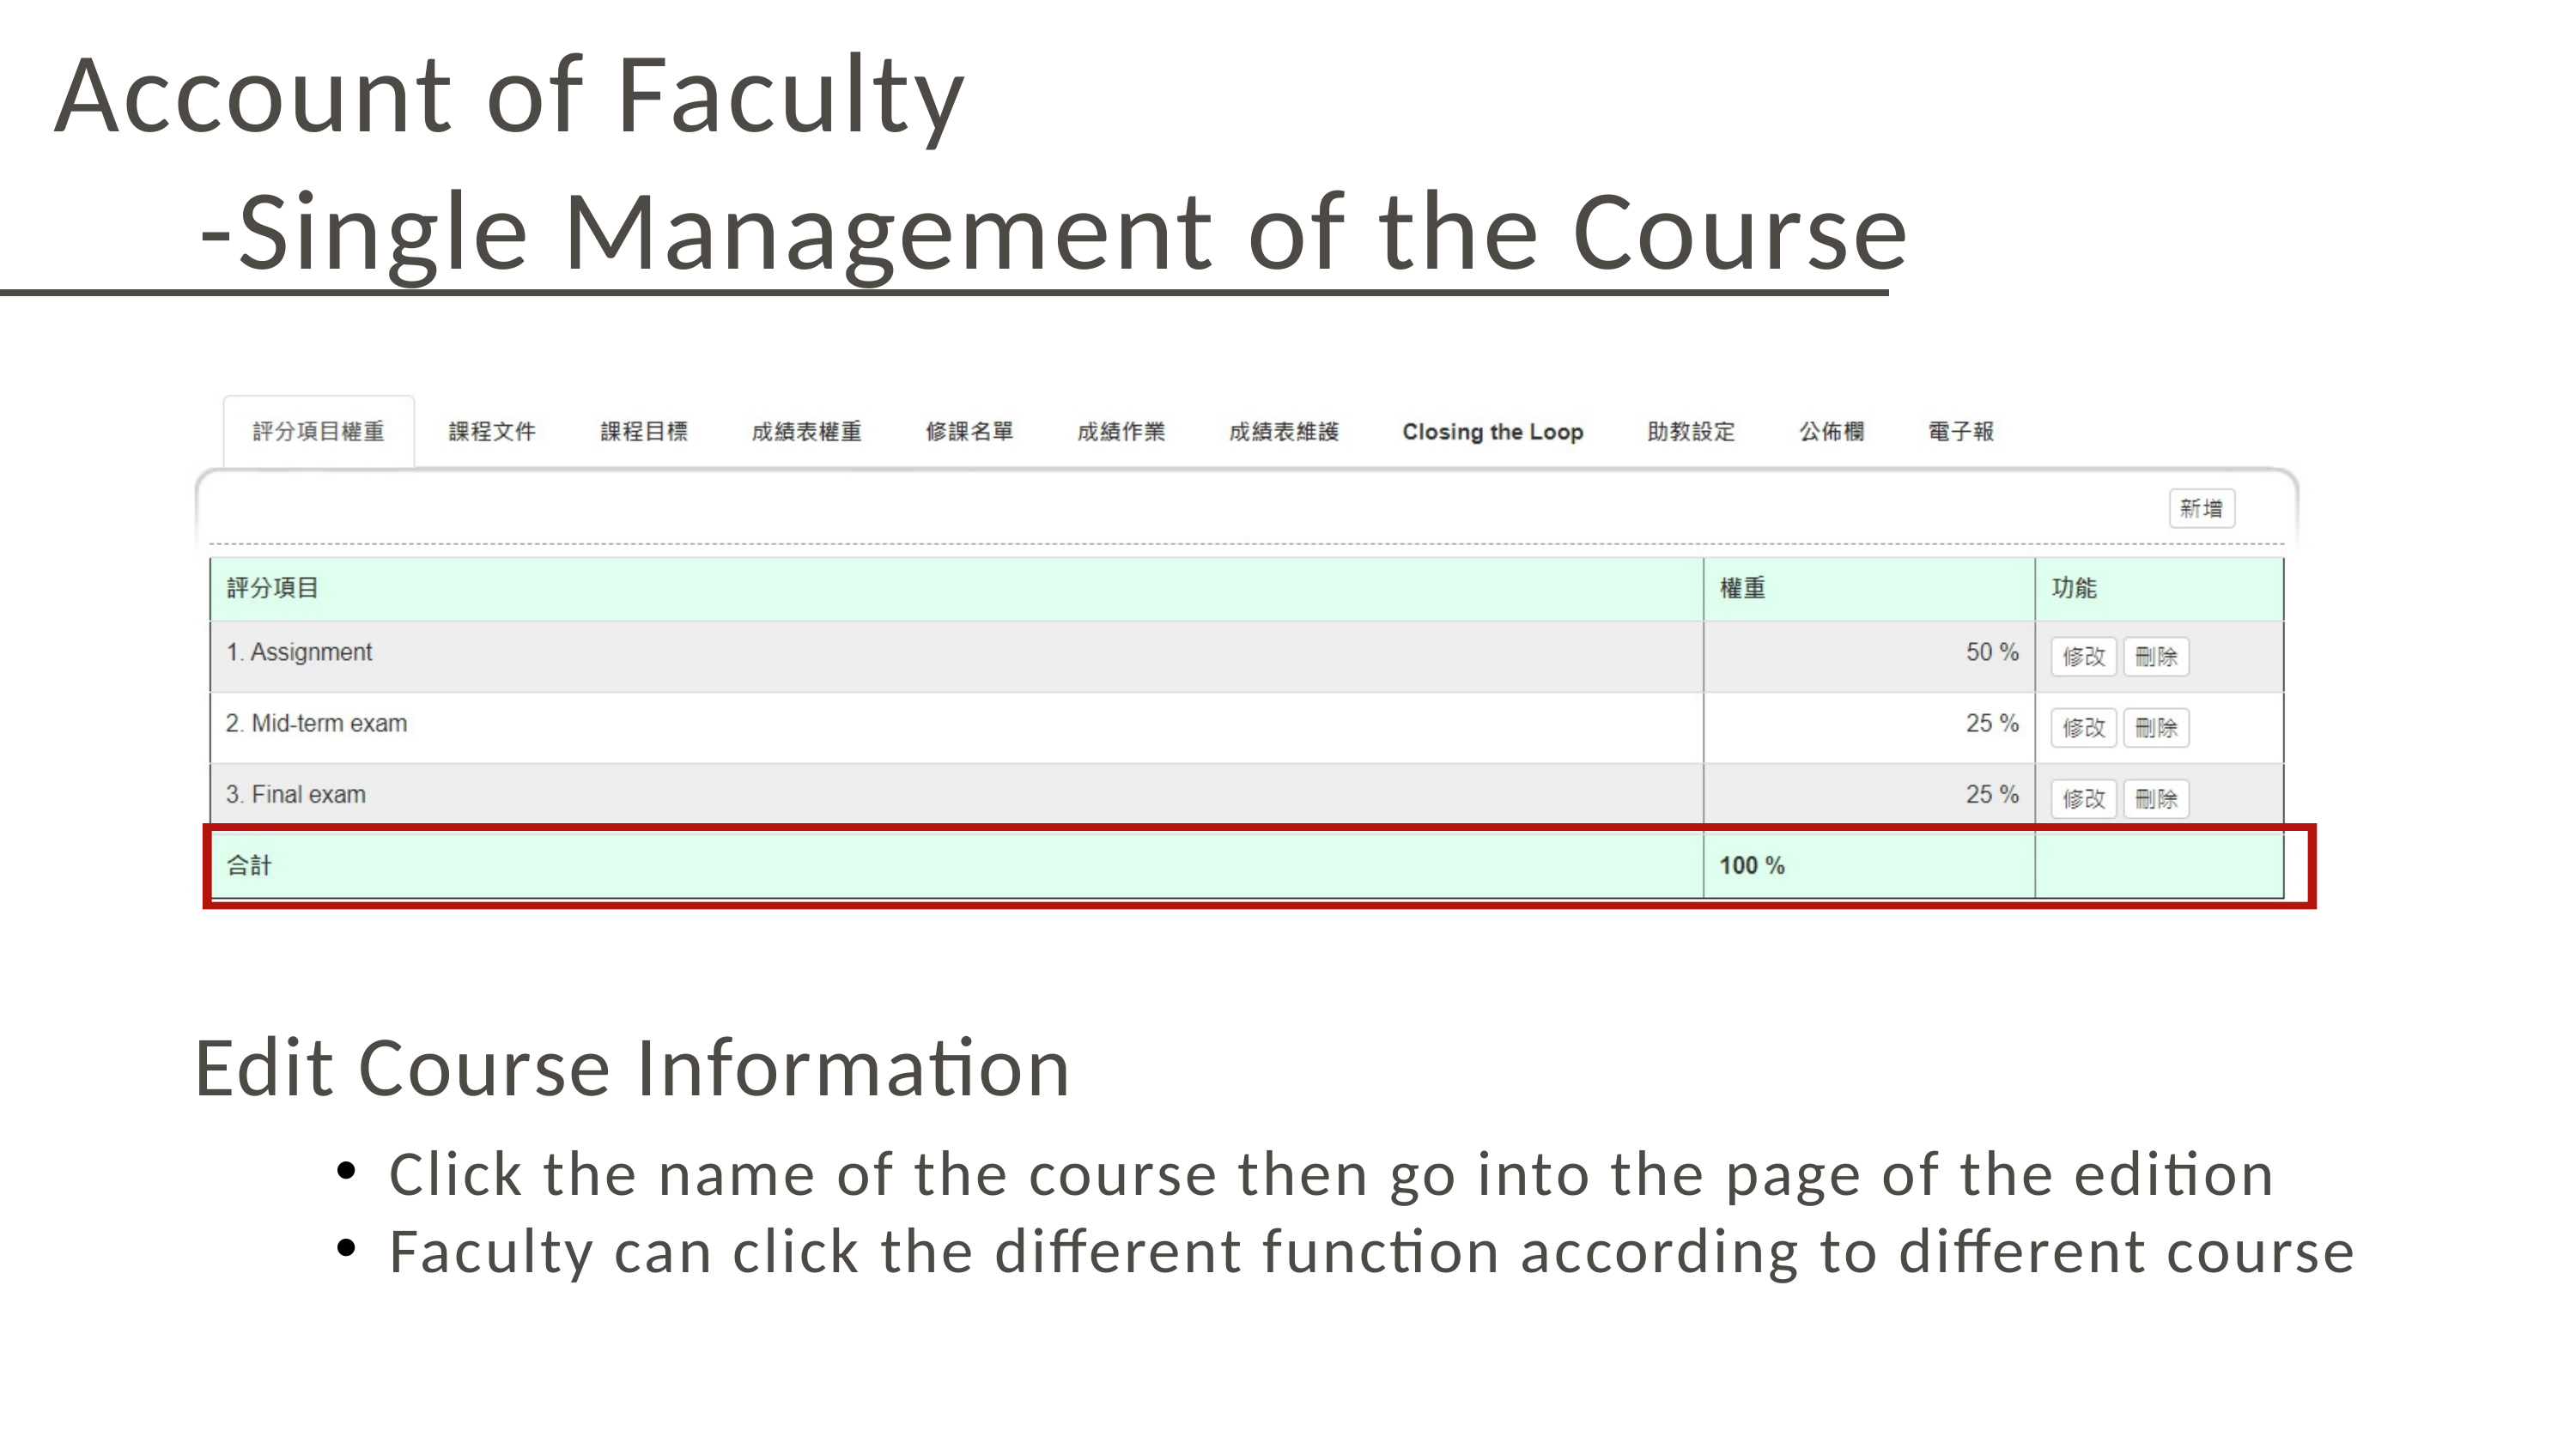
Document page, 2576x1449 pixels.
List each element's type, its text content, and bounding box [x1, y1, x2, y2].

text_box [202, 823, 2318, 910]
text_box Click the name of the course then go into the page of the edition Faculty can click the different function according to different course [225, 1131, 2437, 1288]
text_box [0, 289, 53, 296]
picture [212, 831, 2307, 901]
picture [191, 382, 2318, 931]
text_box Edit Course Information [193, 1009, 1127, 1114]
text_box Account of Faculty -Single Management of the Course [53, 17, 1929, 296]
